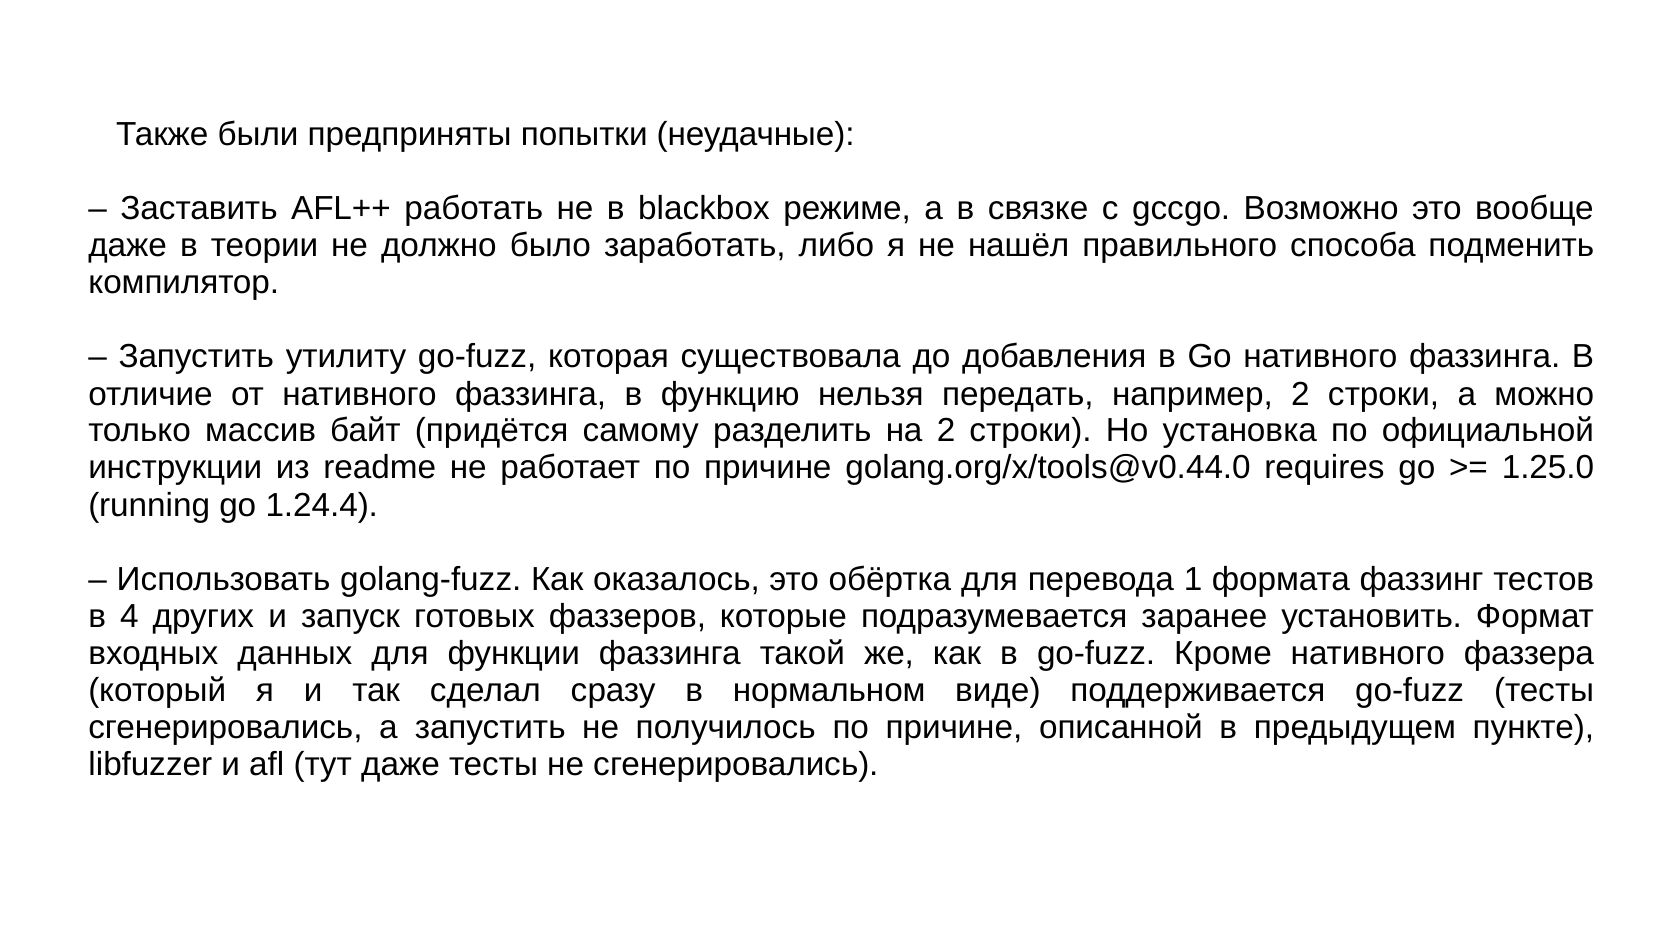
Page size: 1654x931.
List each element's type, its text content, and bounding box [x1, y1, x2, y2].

text_box Также были предприняты попытки (неудачные): – Заставить AFL++ работать не в blackbox режиме, а в связке с gccgo. Возможно это вообще даже в теории не должно было заработать, либо я не нашёл правильного способа подменить компилятор. – Запустить утилиту go-fuzz, которая существовала до добавления в Go нативного фаззинга. В отличие от нативного фаззинга, в функцию нельзя передать, например, 2 строки, а можно только массив байт (придётся самому разделить на 2 строки). Но установка по официальной инструкции из readme не работает по причине golang.org/x/tools@v0.44.0 requires go >= 1.25.0 (running go 1.24.4). – Использовать golang-fuzz. Как оказалось, это обёртка для перевода 1 формата фаззинг тестов в 4 других и запуск готовых фаззеров, которые подразумевается заранее установить. Формат входных данных для функции фаззинга такой же, как в go-fuzz. Кроме нативного фаззера (который я и так сделал сразу в нормальном виде) поддерживается go-fuzz (тесты сгенерировались, а запустить не получилось по причине, описанной в предыдущем пункте), libfuzzer и afl (тут даже тесты не сгенерировались). [73, 108, 1612, 790]
